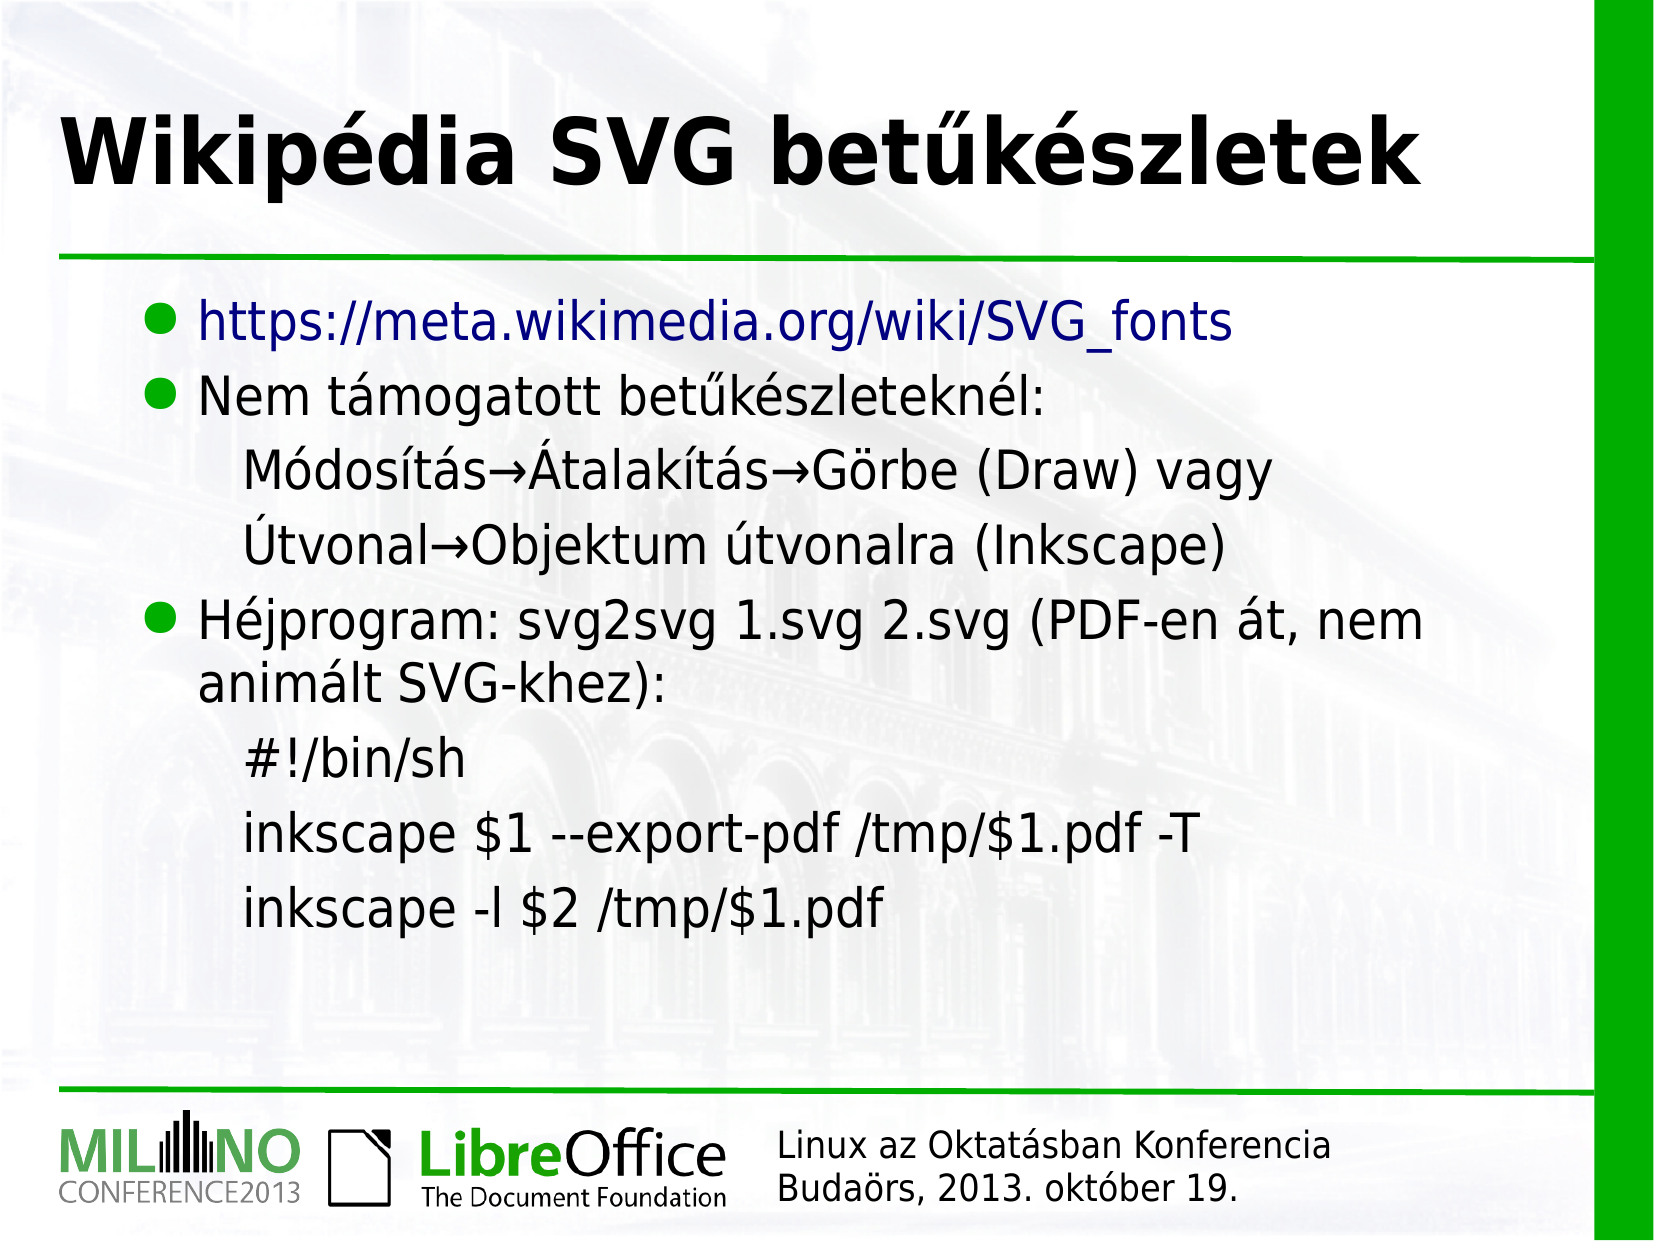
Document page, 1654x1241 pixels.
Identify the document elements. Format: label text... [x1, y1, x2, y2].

title Wikipédia SVG betűkészletek [59, 49, 1548, 257]
list https://meta.wikimedia.org/wiki/SVG_fonts Nem támogatott betűkészleteknél: Módosítás→Átalakítás→Görbe (Draw) vagy Útvonal→Objektum útvonalra (Inkscape) Héjprogram: svg2svg 1.svg 2.svg (PDF-en át, nem animált SVG-khez): #!/bin/sh inkscape $1 --export-pdf /tmp/$1.pdf -T inkscape -l $2 /tmp/$1.pdf [35, 290, 1524, 1010]
picture [1, 0, 1594, 1241]
